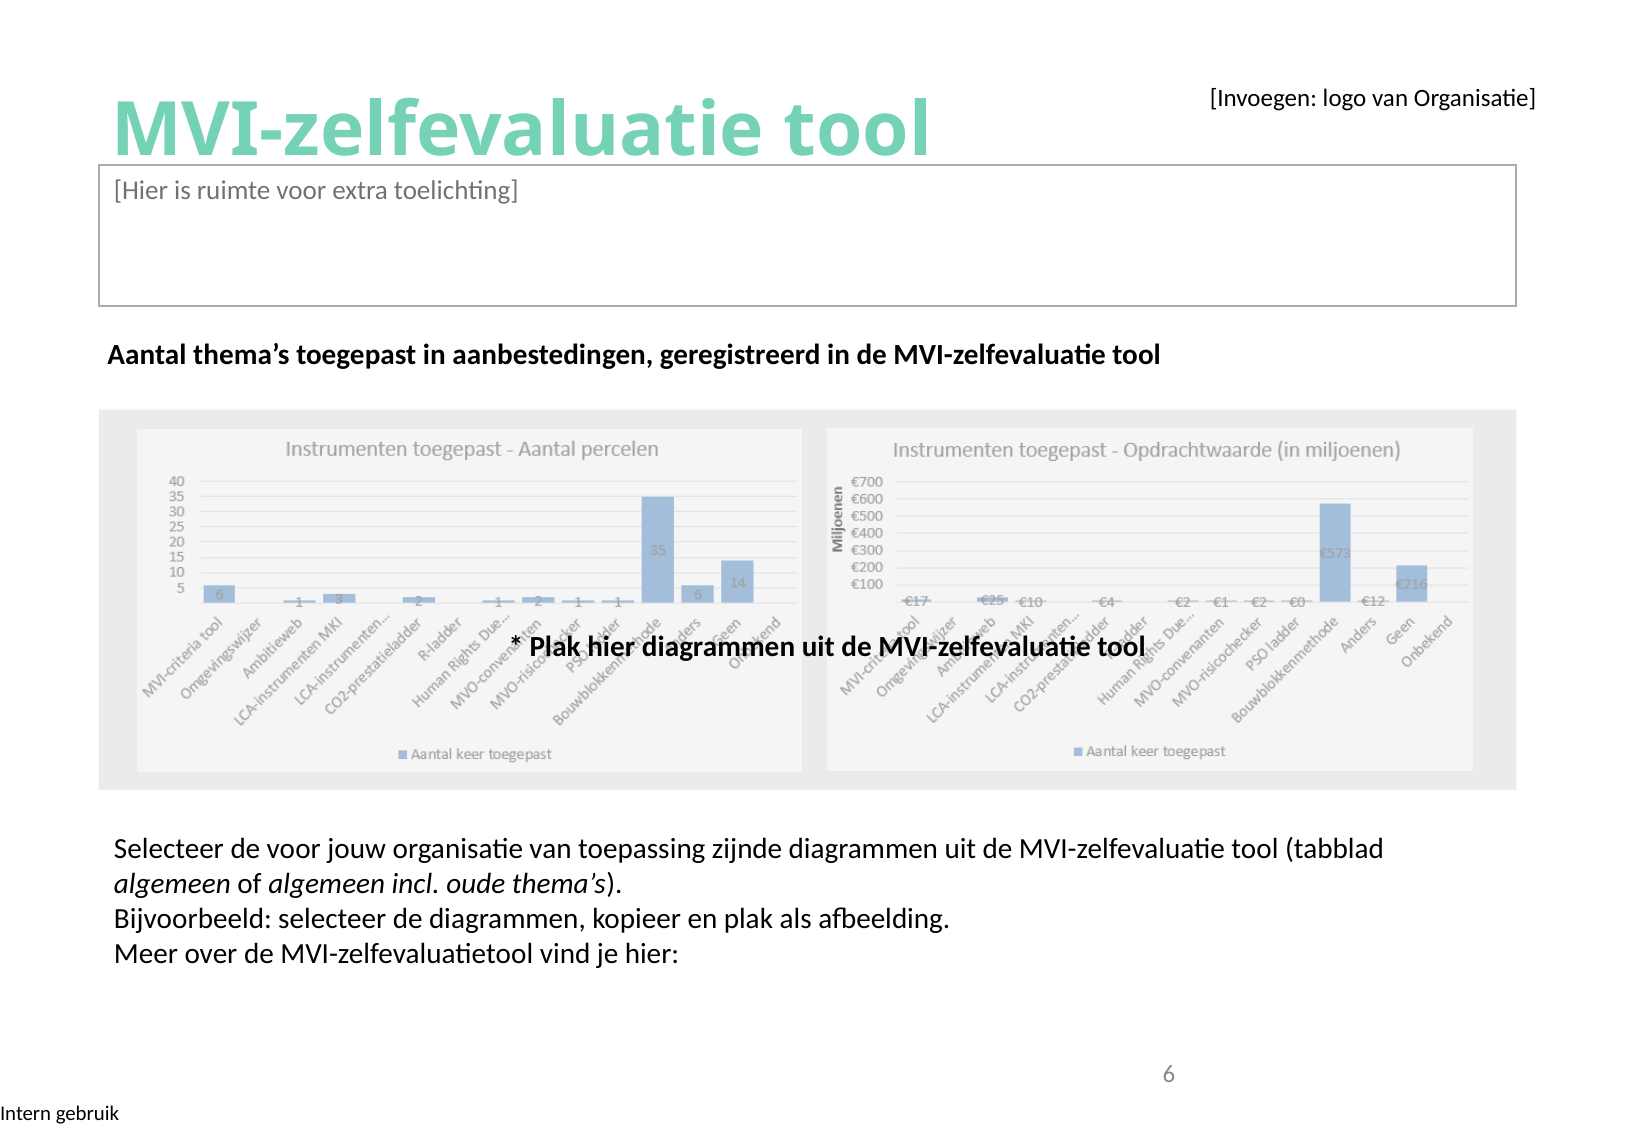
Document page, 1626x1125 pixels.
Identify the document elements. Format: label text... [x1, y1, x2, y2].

text_box Aantal thema’s toegepast in aanbestedingen, geregistreerd in de MVI-zelfevaluatie tool [92, 328, 1510, 369]
picture [137, 429, 802, 620]
text_box [99, 671, 1516, 790]
text_box Selecteer de voor jouw organisatie van toepassing zijnde diagrammen uit de MVI-zelfevaluatie tool (tabblad algemeen of algemeen incl. oude thema’s). Bijvoorbeeld: selecteer de diagrammen, kopieer en plak als afbeelding. Meer over de MVI-zelfevaluatietool vind je hier: MVI-zelfevaluatie tool | PIANOo - Expertisecentrum Aanbesteden [99, 822, 1516, 963]
picture [827, 671, 1473, 772]
picture [137, 671, 802, 772]
text_box [Hier is ruimte voor extra toelichting] [99, 165, 1516, 306]
text_box * Plak hier diagrammen uit de MVI-zelfevaluatie tool [15, 620, 1625, 671]
text_box 6 [1147, 1042, 1514, 1103]
picture [827, 428, 1473, 620]
text_box MVI-zelfevaluatie tool [98, 28, 1613, 179]
text_box [99, 410, 1516, 620]
